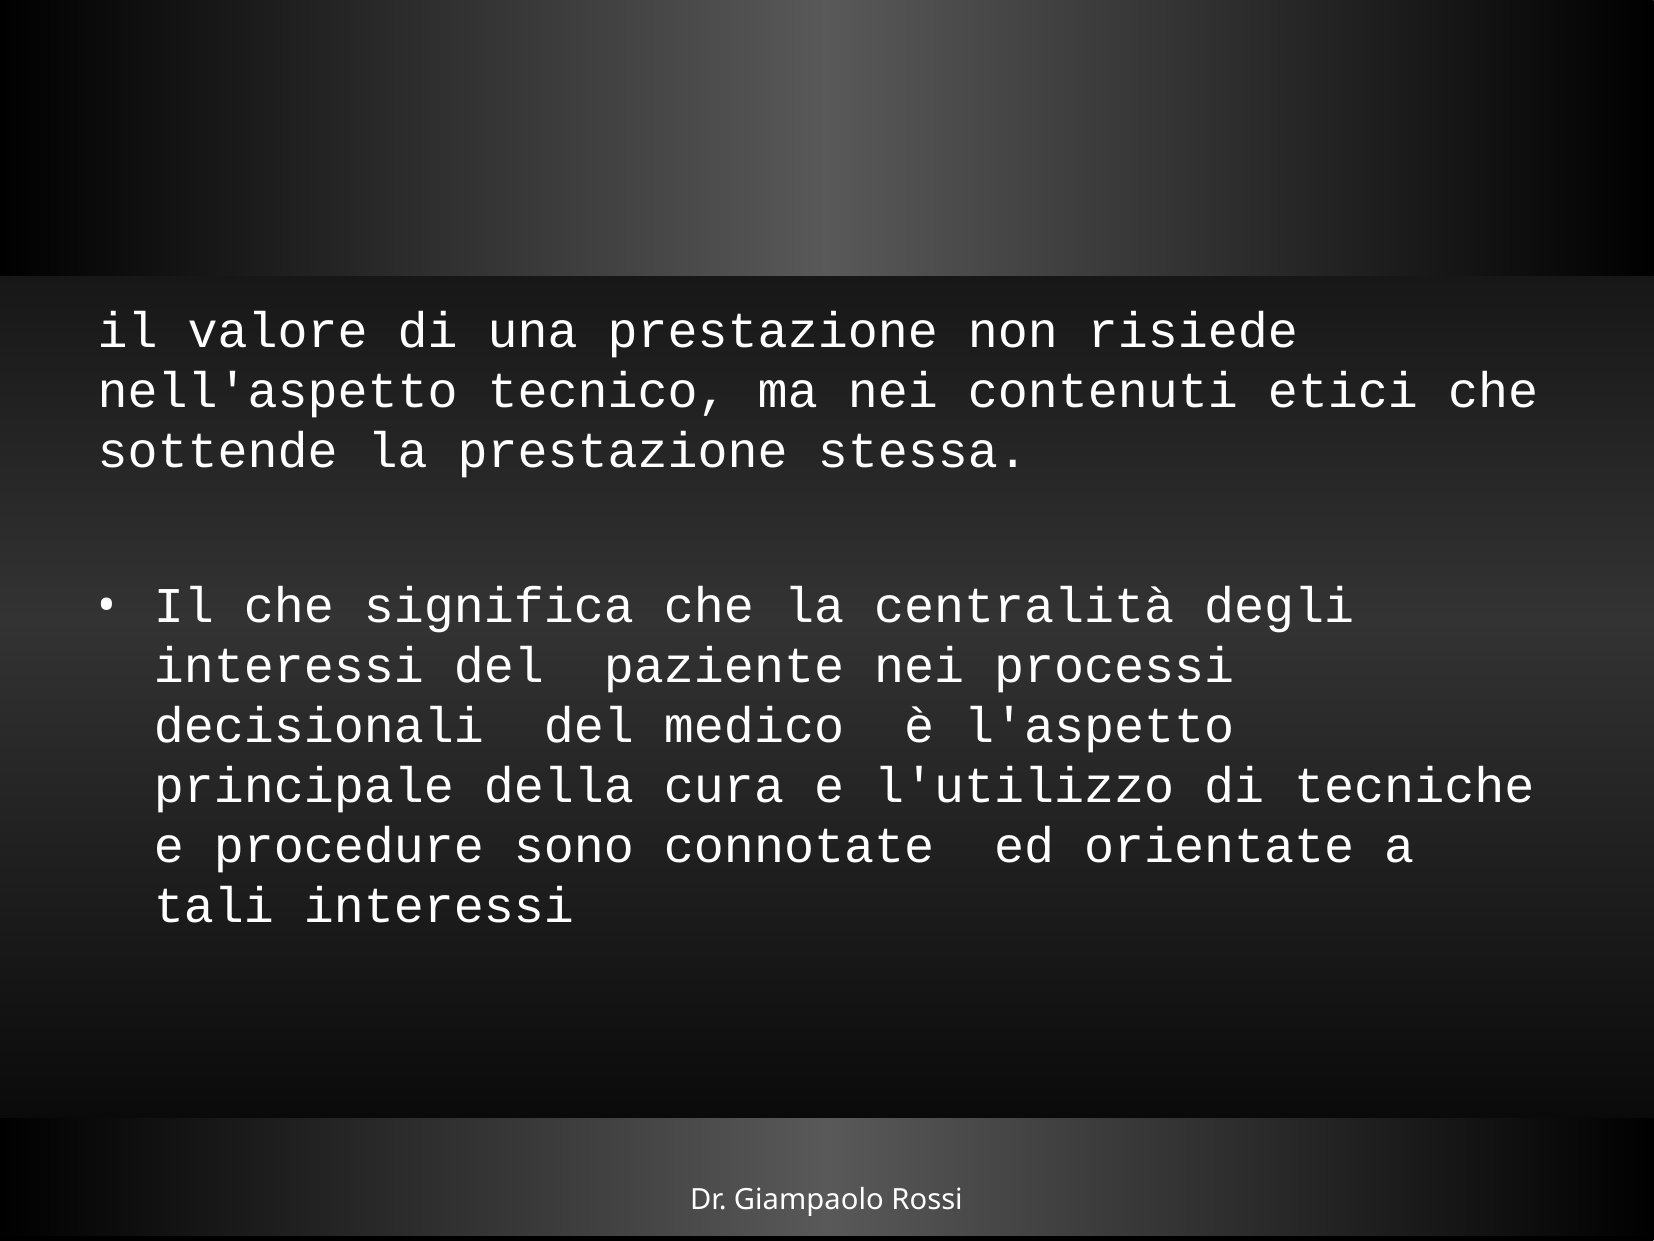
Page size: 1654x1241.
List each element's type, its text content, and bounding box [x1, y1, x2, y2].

list il valore di una prestazione non risiede nell'aspetto tecnico, ma nei contenuti etici che sottende la prestazione stessa. Il che significa che la centralità degli interessi del paziente nei processi decisionali del medico è l'aspetto principale della cura e l'utilizzo di tecniche e procedure sono connotate ed orientate a tali interessi [82, 289, 1571, 1108]
